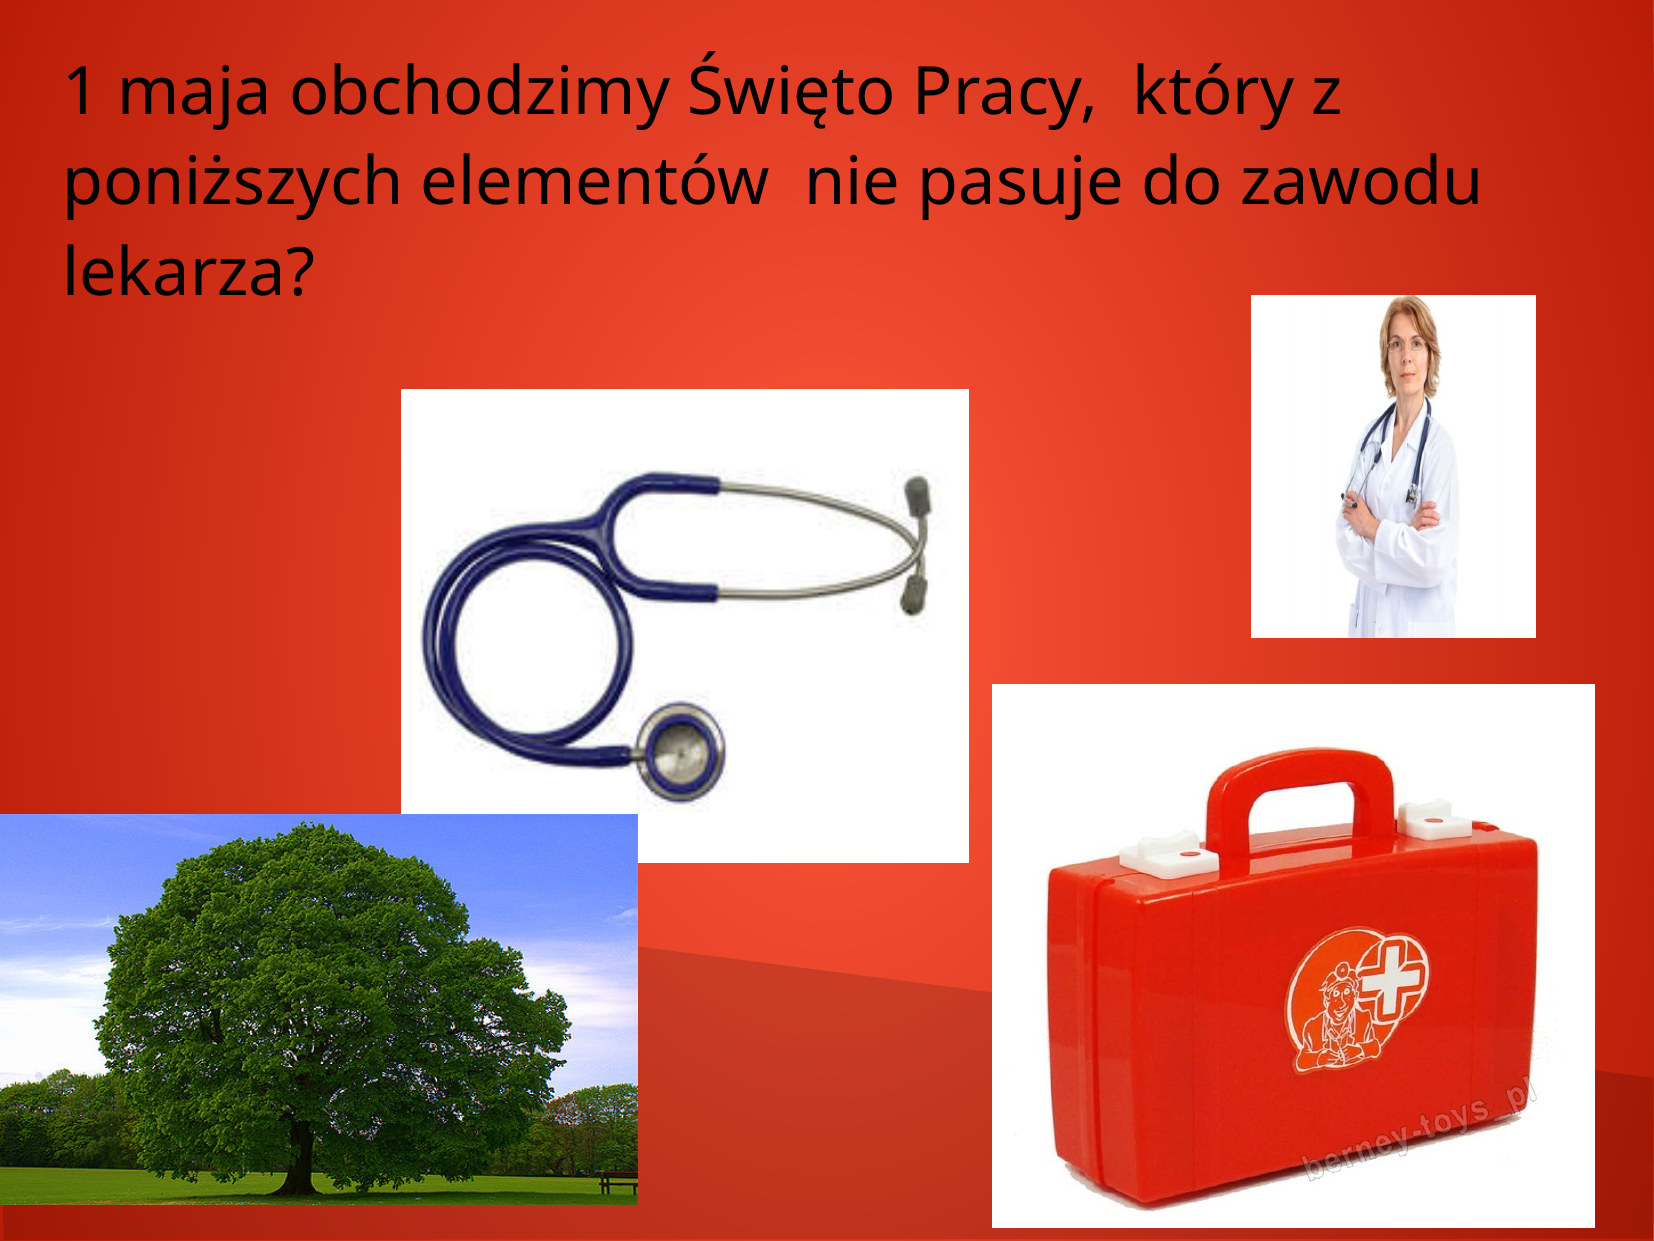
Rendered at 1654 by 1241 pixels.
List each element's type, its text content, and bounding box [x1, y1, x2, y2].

picture [0, 389, 969, 1205]
picture [1251, 295, 1536, 638]
picture [992, 684, 1595, 1228]
text_box 1 maja obchodzimy Święto Pracy, który z poniższych elementów nie pasuje do zawodu lekarza? [47, 35, 1560, 449]
